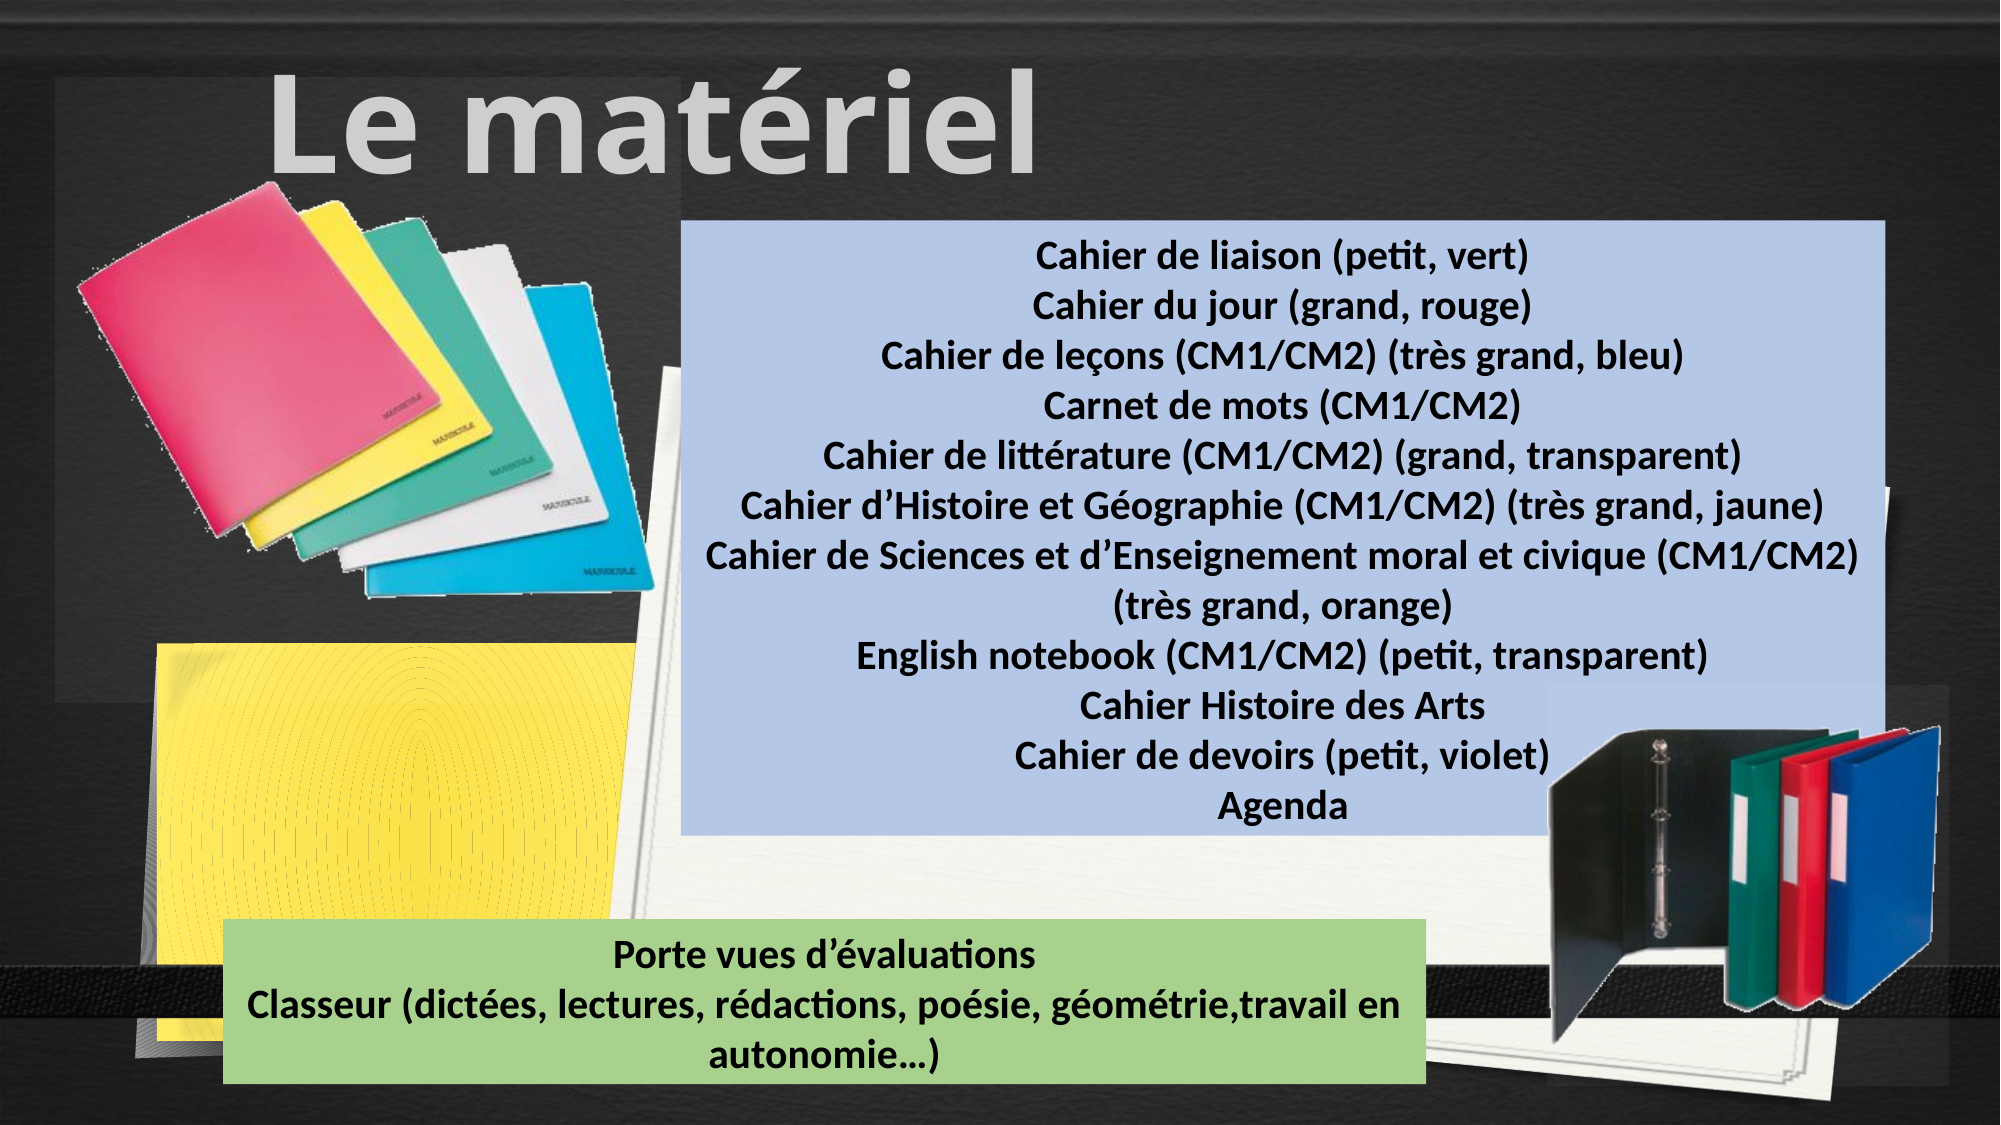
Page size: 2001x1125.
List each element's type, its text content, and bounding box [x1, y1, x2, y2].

text_box Cahier de liaison (petit, vert) Cahier du jour (grand, rouge) Cahier de leçons (CM1/CM2) (très grand, bleu) Carnet de mots (CM1/CM2) Cahier de littérature (CM1/CM2) (grand, transparent) Cahier d’Histoire et Géographie (CM1/CM2) (très grand, jaune) Cahier de Sciences et d’Enseignement moral et civique (CM1/CM2) (très grand, orange) English notebook (CM1/CM2) (petit, transparent) Cahier Histoire des Arts Cahier de devoirs (petit, violet) Agenda [680, 220, 1886, 836]
subtitle Le matériel [247, 47, 1748, 220]
text_box Porte vues d’évaluations Classeur (dictées, lectures, rédactions, poésie, géométrie,travail en autonomie…) [223, 919, 1427, 1085]
picture [0, 0, 2000, 1125]
